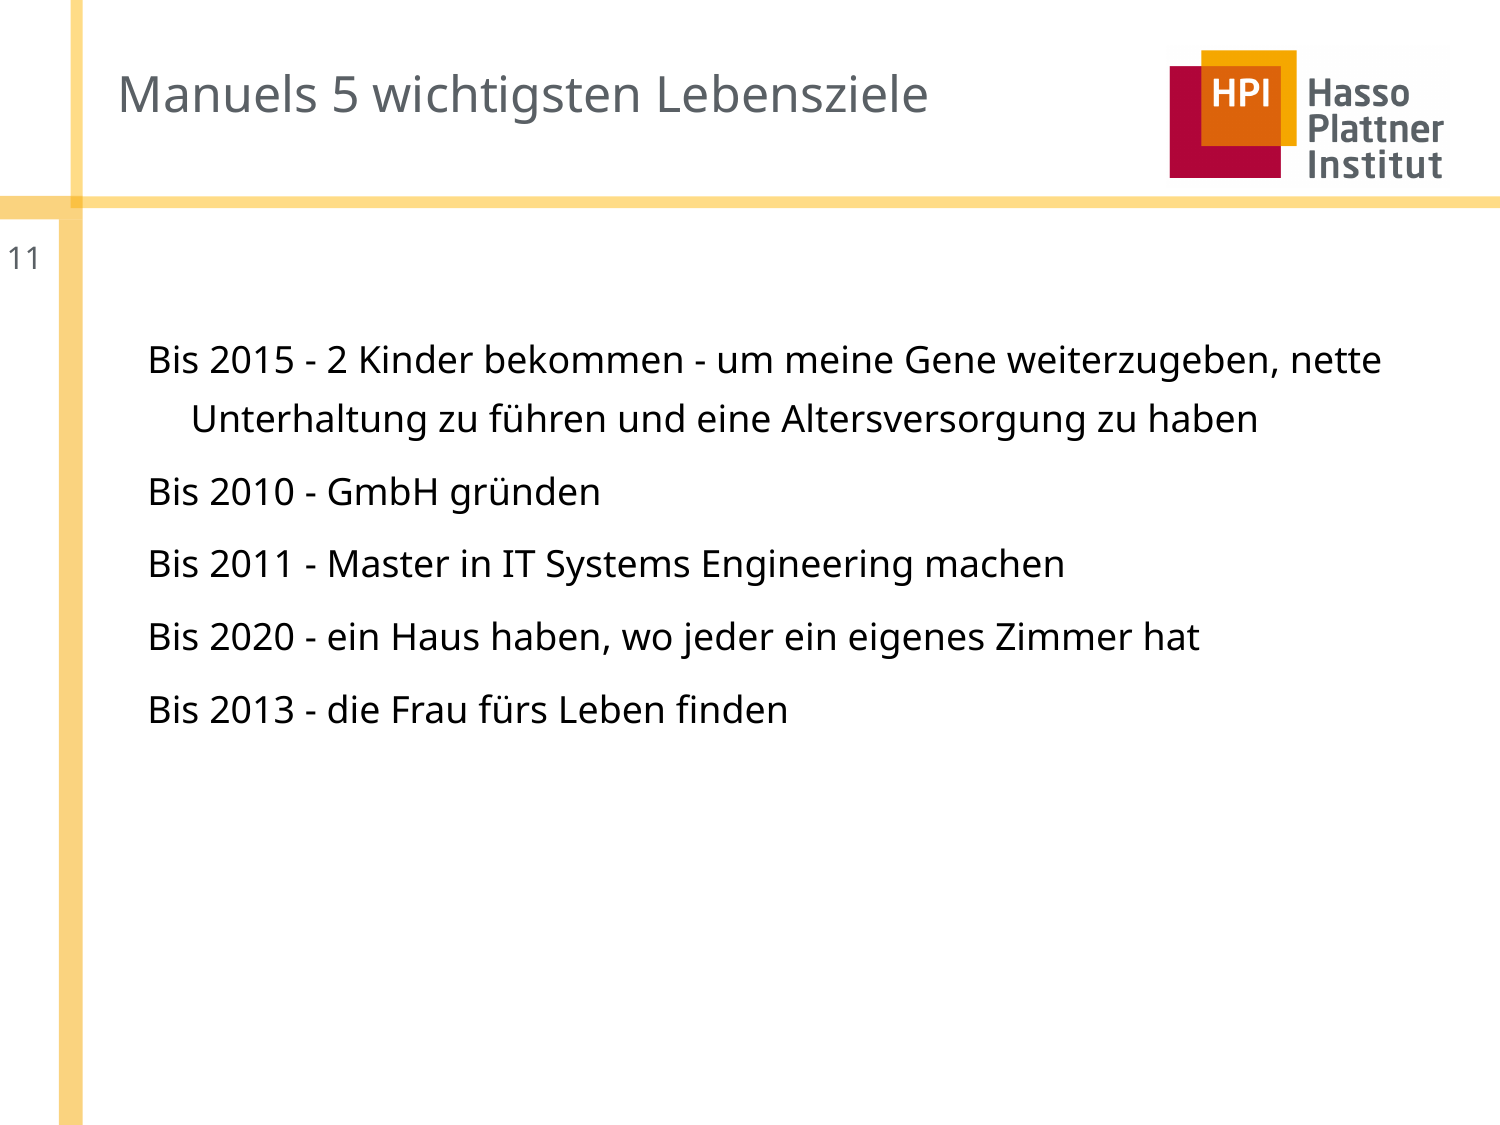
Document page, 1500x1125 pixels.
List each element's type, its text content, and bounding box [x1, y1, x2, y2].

title Manuels 5 wichtigsten Lebensziele [117, 0, 1093, 187]
list Bis 2015 - 2 Kinder bekommen - um meine Gene weiterzugeben, nette Unterhaltung zu führen und eine Altersversorgung zu haben Bis 2010 - GmbH gründen Bis 2011 - Master in IT Systems Engineering machen Bis 2020 - ein Haus haben, wo jeder ein eigenes Zimmer hat Bis 2013 - die Frau fürs Leben finden [117, 326, 1459, 1056]
